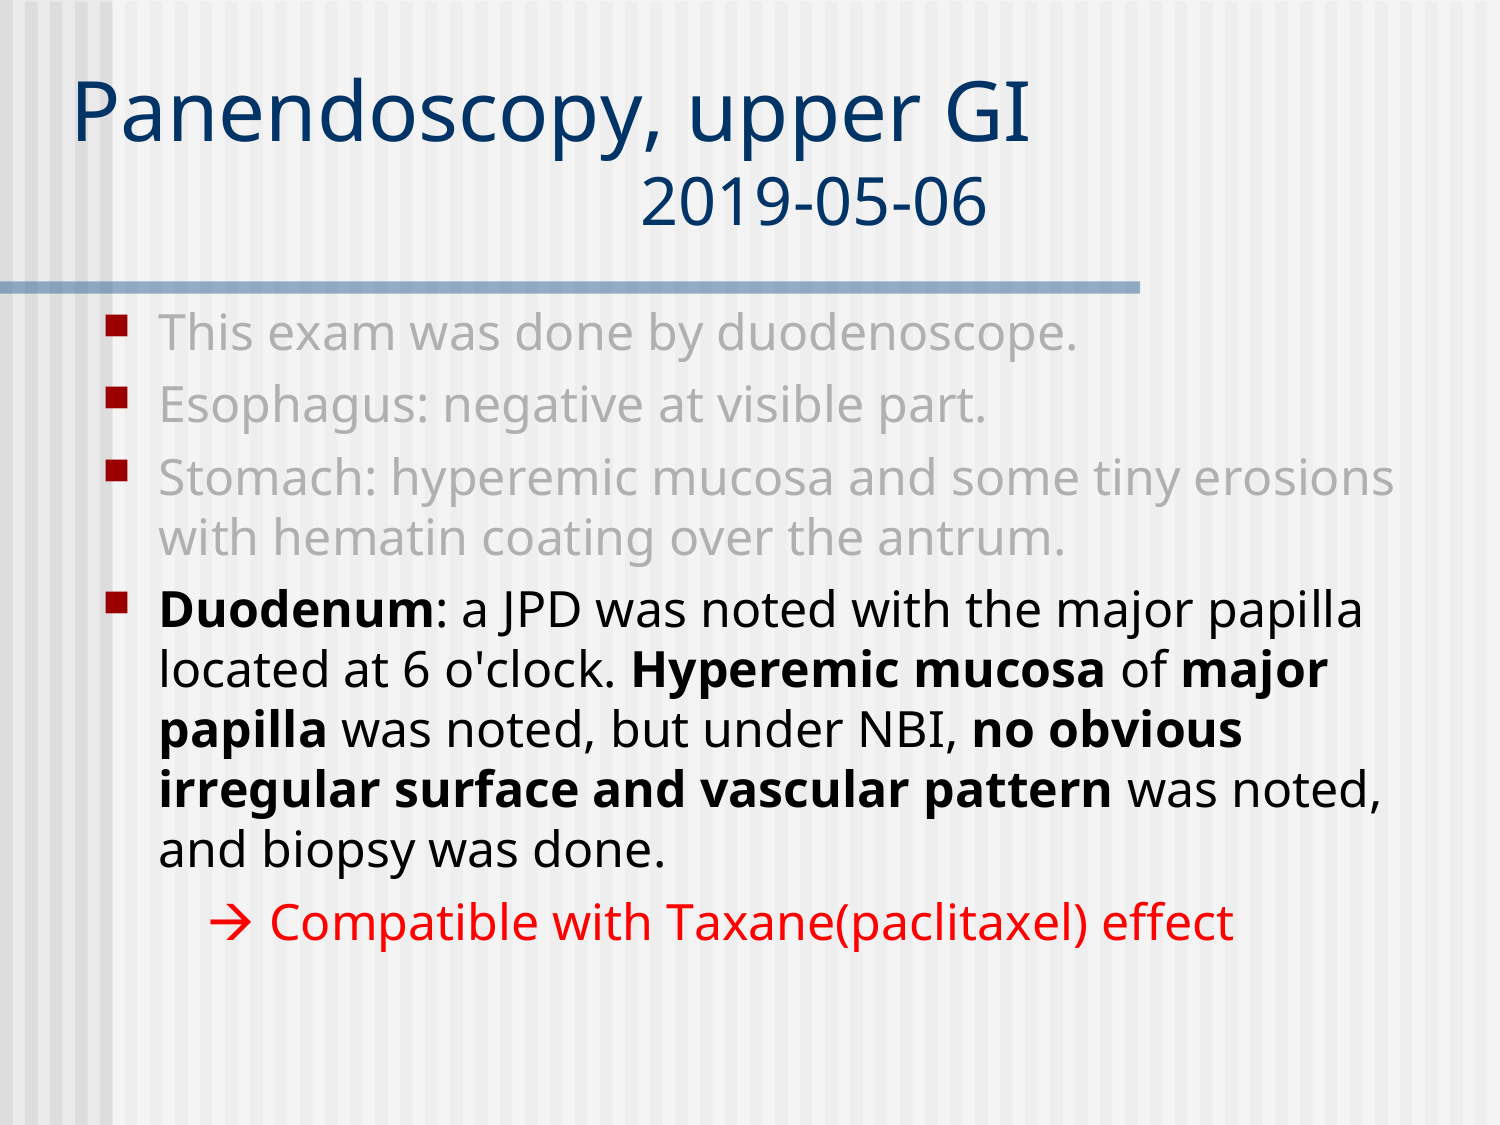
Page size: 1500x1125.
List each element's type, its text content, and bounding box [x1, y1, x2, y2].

list This exam was done by duodenoscope. Esophagus: negative at visible part. Stomach: hyperemic mucosa and some tiny erosions with hematin coating over the antrum. Duodenum: a JPD was noted with the major papilla located at 6 o'clock. Hyperemic mucosa of major papilla was noted, but under NBI, no obvious irregular surface and vascular pattern was noted, and biopsy was done.  Compatible with Taxane(paclitaxel) effect [87, 292, 1418, 981]
title Panendoscopy, upper GI 2019-05-06 [55, 49, 1395, 247]
